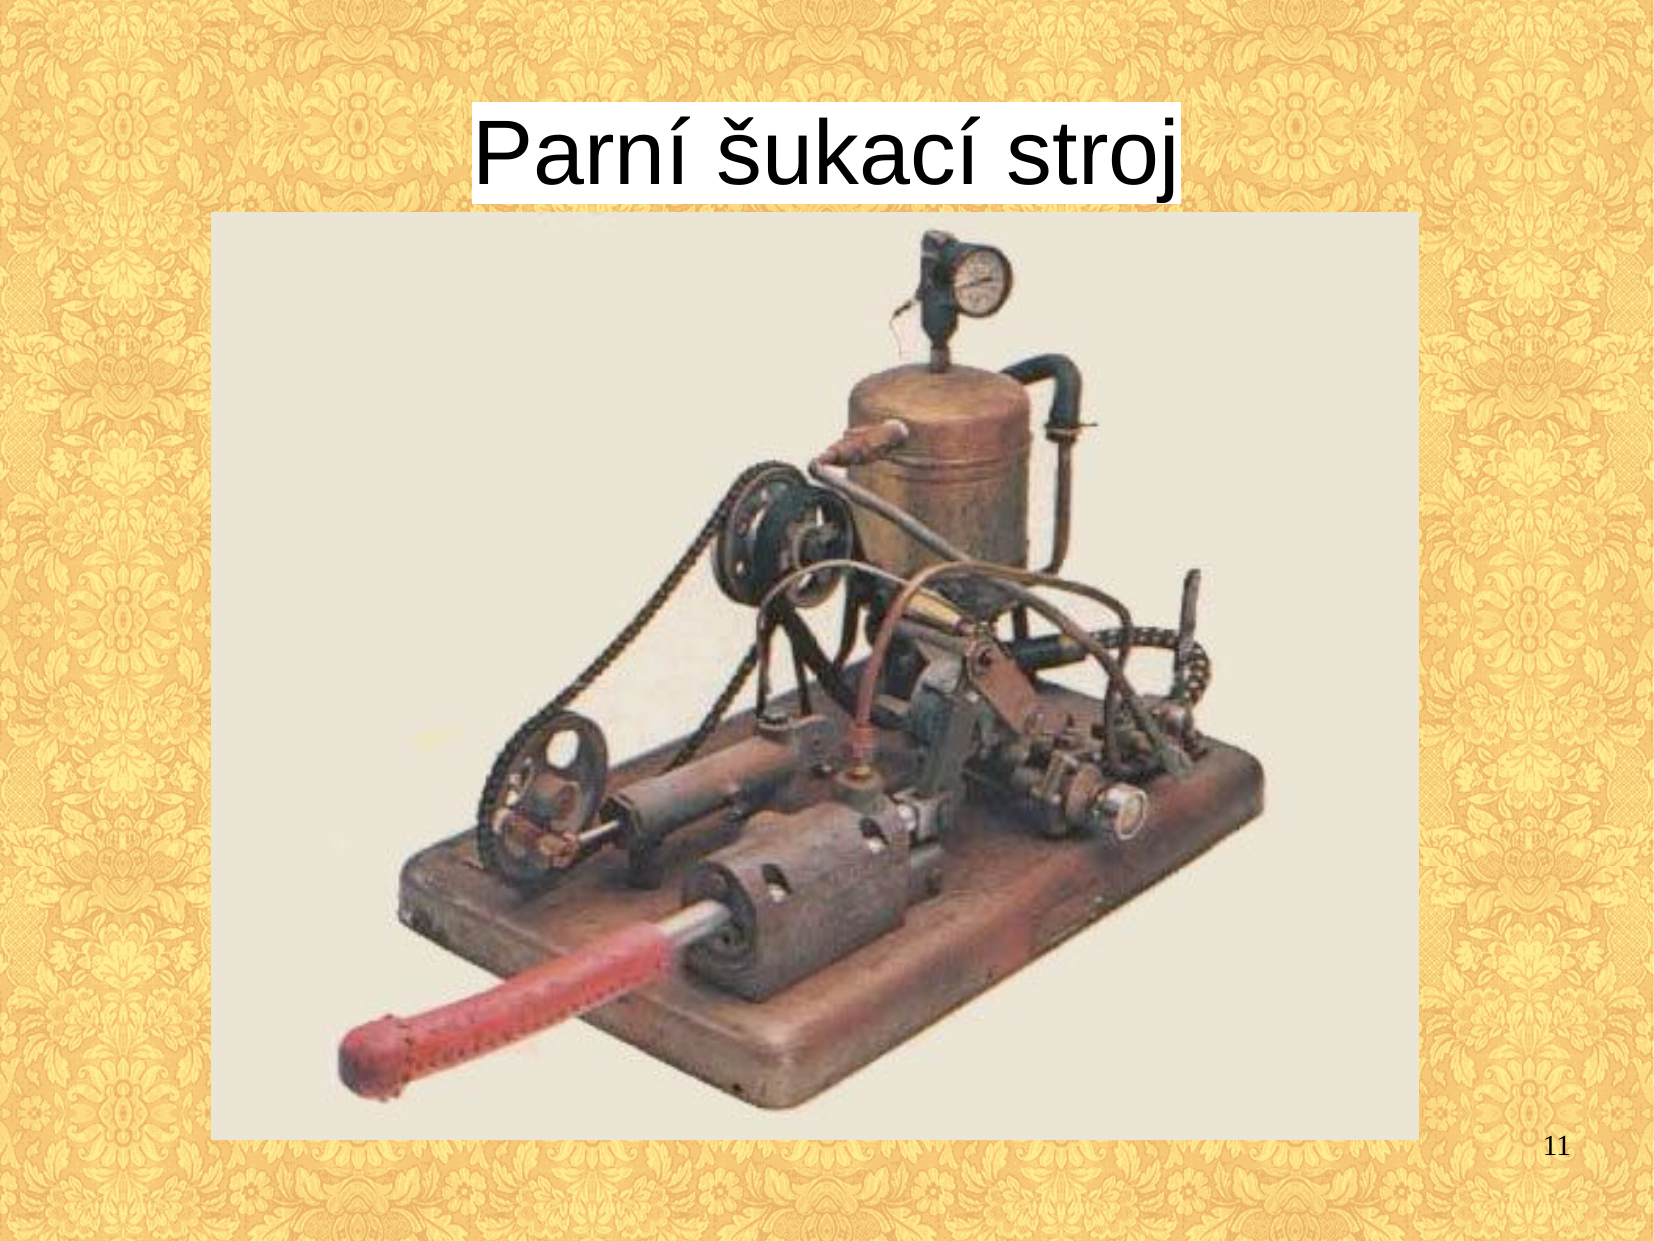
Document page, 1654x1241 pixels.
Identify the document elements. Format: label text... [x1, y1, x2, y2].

picture [0, 0, 1654, 1241]
title Parní šukací stroj [82, 49, 1571, 257]
